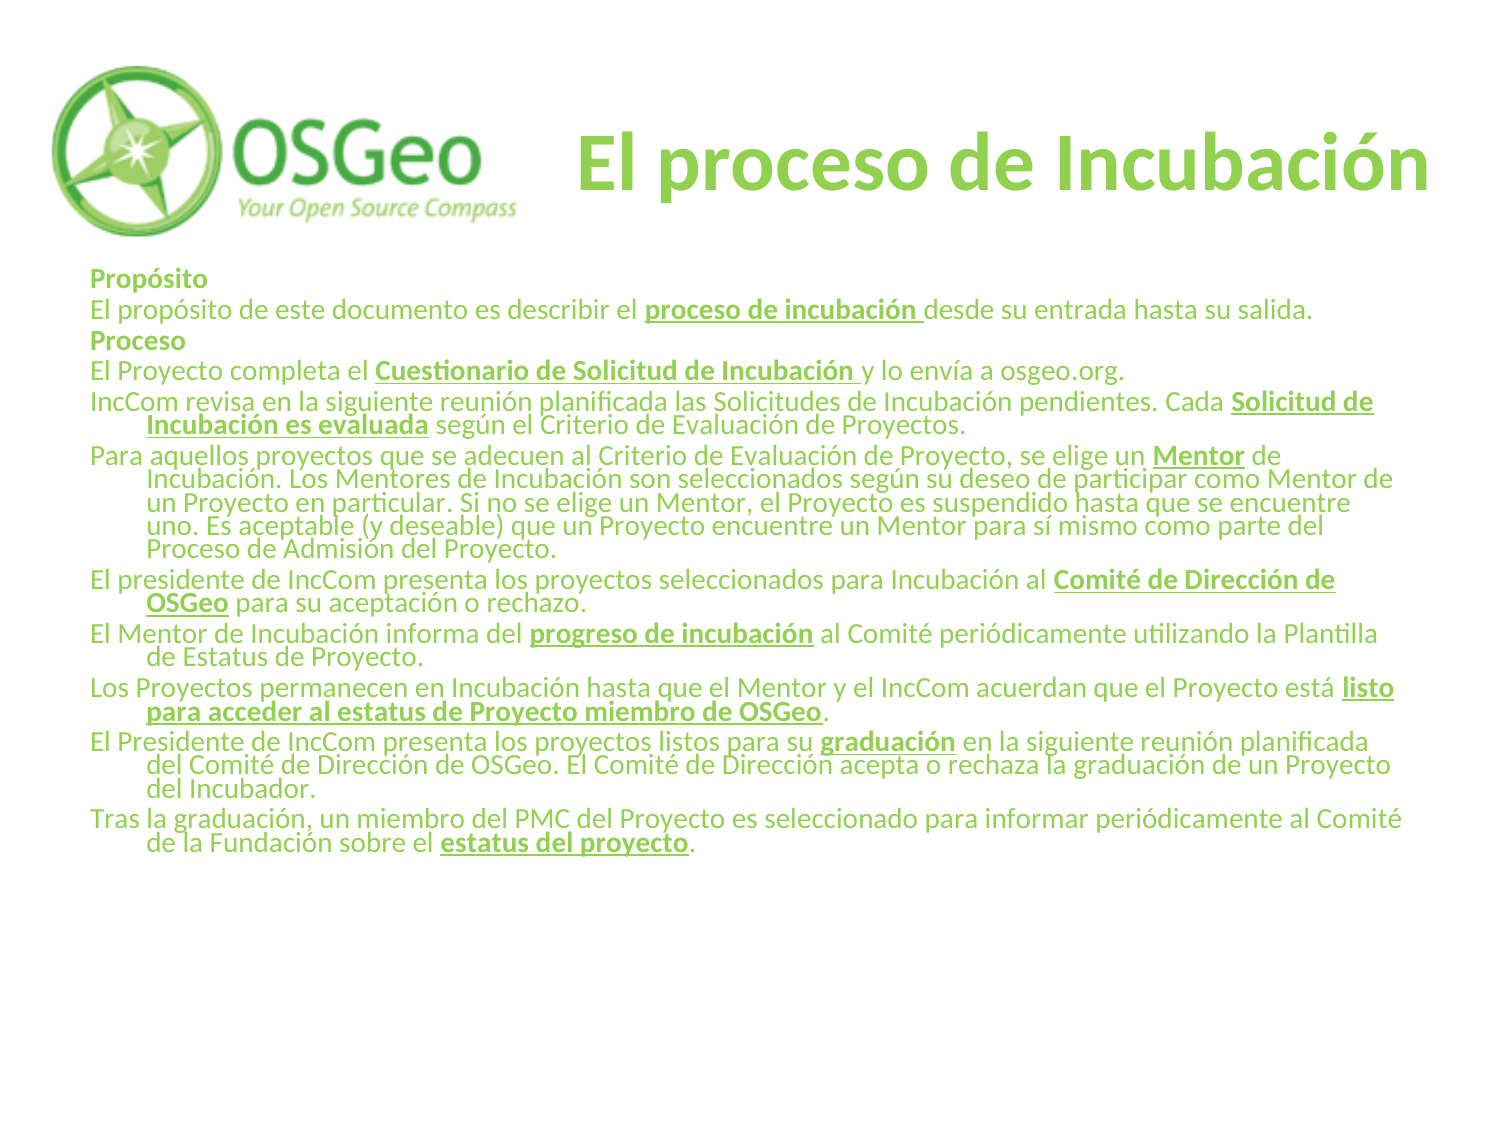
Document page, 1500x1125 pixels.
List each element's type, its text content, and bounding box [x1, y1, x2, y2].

list Propósito El propósito de este documento es describir el proceso de incubación desde su entrada hasta su salida. Proceso El Proyecto completa el Cuestionario de Solicitud de Incubación y lo envía a osgeo.org. IncCom revisa en la siguiente reunión planificada las Solicitudes de Incubación pendientes. Cada Solicitud de Incubación es evaluada según el Criterio de Evaluación de Proyectos. Para aquellos proyectos que se adecuen al Criterio de Evaluación de Proyecto, se elige un Mentor de Incubación. Los Mentores de Incubación son seleccionados según su deseo de participar como Mentor de un Proyecto en particular. Si no se elige un Mentor, el Proyecto es suspendido hasta que se encuentre uno. Es aceptable (y deseable) que un Proyecto encuentre un Mentor para sí mismo como parte del Proceso de Admisión del Proyecto. El presidente de IncCom presenta los proyectos seleccionados para Incubación al Comité de Dirección de OSGeo para su aceptación o rechazo. El Mentor de Incubación informa del progreso de incubación al Comité periódicamente utilizando la Plantilla de Estatus de Proyecto. Los Proyectos permanecen en Incubación hasta que el Mentor y el IncCom acuerdan que el Proyecto está listo para acceder al estatus de Proyecto miembro de OSGeo. El Presidente de IncCom presenta los proyectos listos para su graduación en la siguiente reunión planificada del Comité de Dirección de OSGeo. El Comité de Dirección acepta o rechaza la graduación de un Proyecto del Incubador. Tras la graduación, un miembro del PMC del Proyecto es seleccionado para informar periódicamente al Comité de la Fundación sobre el estatus del proyecto. [75, 262, 1426, 1006]
picture [0, 35, 546, 279]
title El proceso de Incubación [546, 103, 1500, 319]
